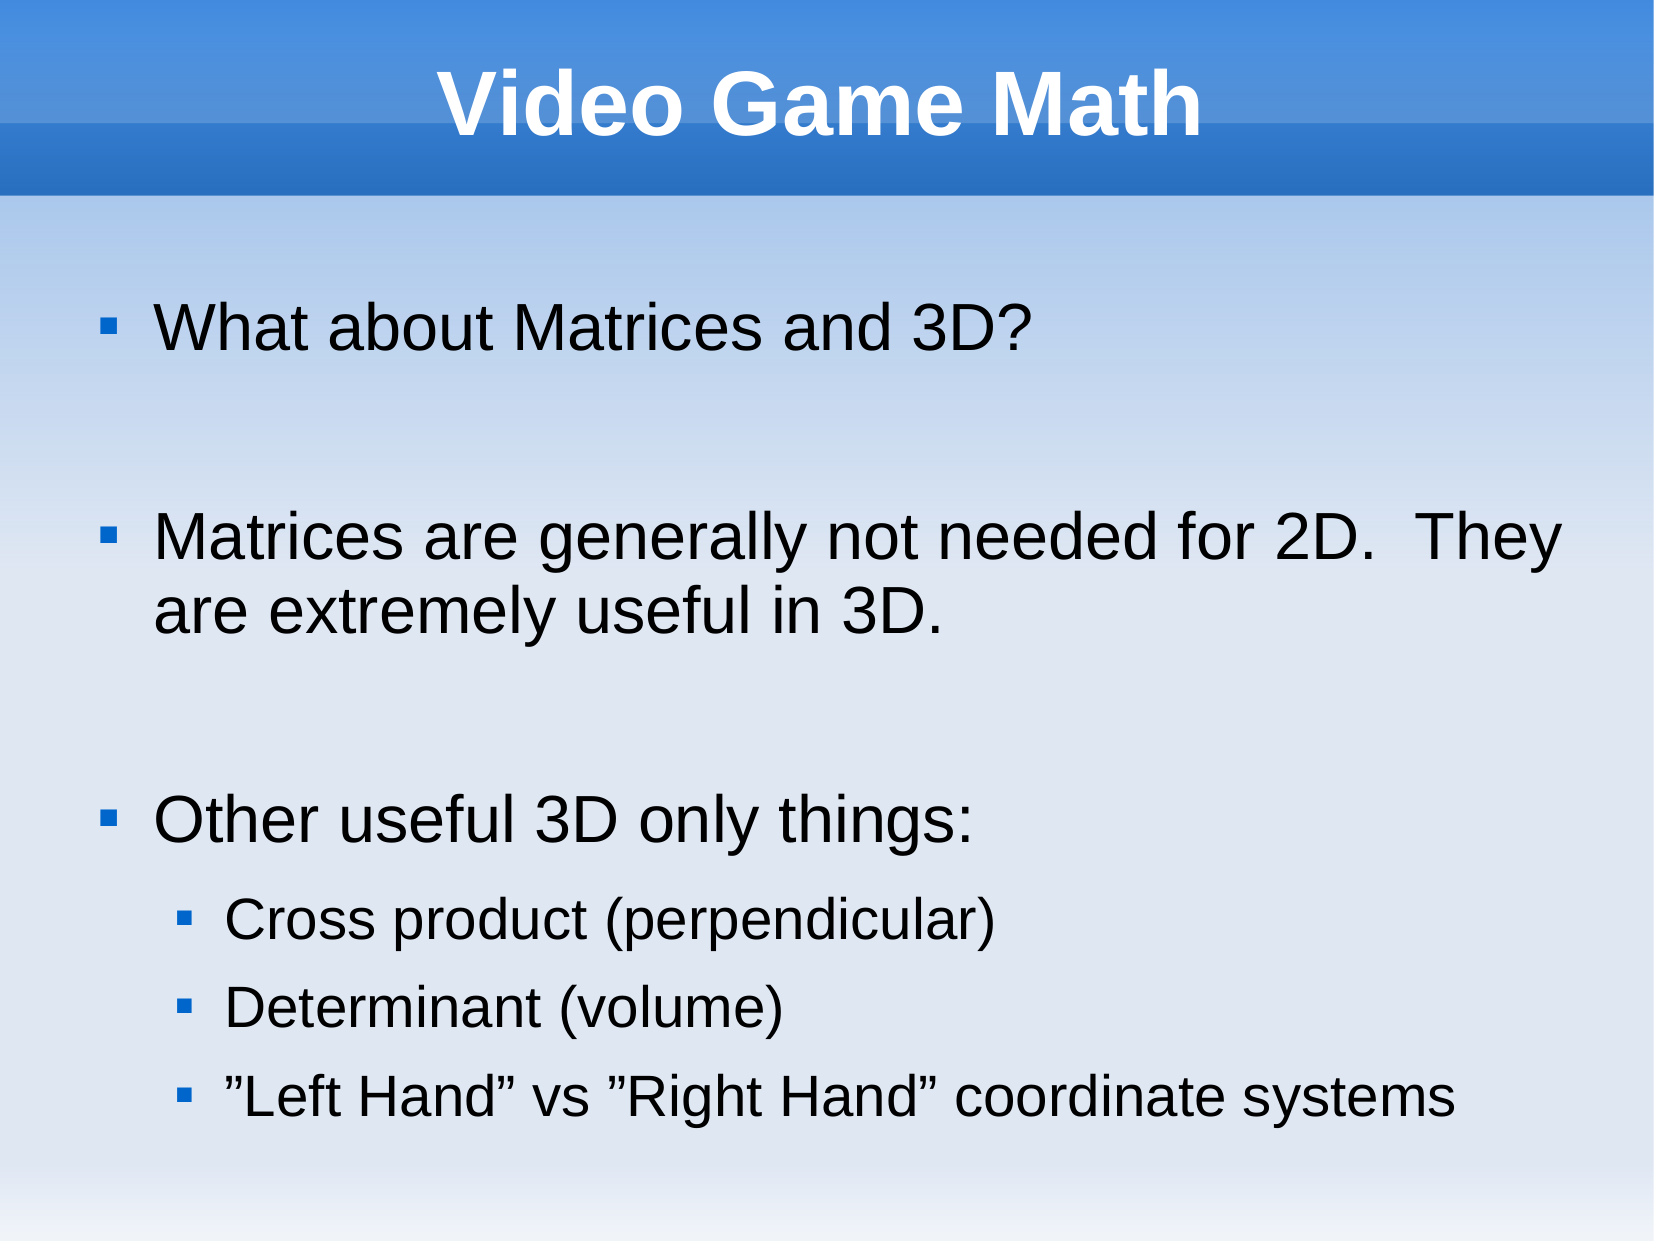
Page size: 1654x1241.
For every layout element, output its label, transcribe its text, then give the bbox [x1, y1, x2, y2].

list What about Matrices and 3D? Matrices are generally not needed for 2D. They are extremely useful in 3D. Other useful 3D only things: Cross product (perpendicular) Determinant (volume) ”Left Hand” vs ”Right Hand” coordinate systems [82, 290, 1571, 1130]
picture [0, 0, 1654, 1241]
title Video Game Math [76, 0, 1565, 208]
